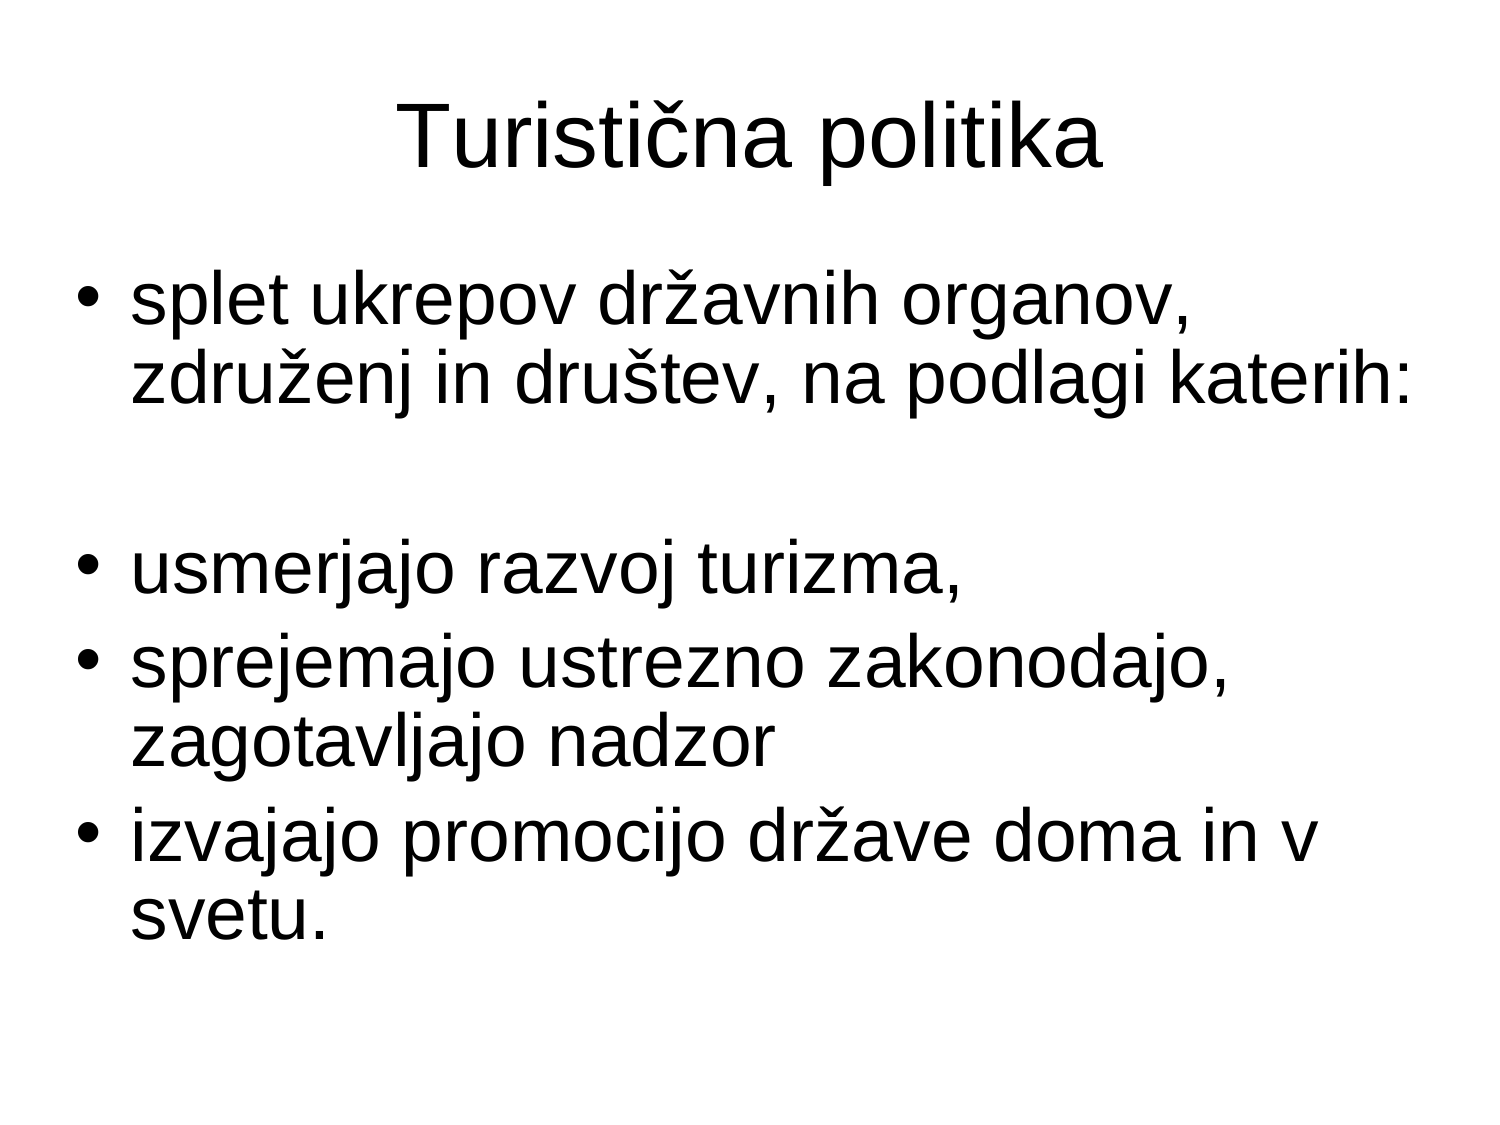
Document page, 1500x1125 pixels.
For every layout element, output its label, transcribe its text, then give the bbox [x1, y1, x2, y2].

list splet ukrepov državnih organov, združenj in društev, na podlagi katerih: usmerjajo razvoj turizma, sprejemajo ustrezno zakonodajo, zagotavljajo nadzor izvajajo promocijo države doma in v svetu. [75, 262, 1425, 991]
title Turistična politika [75, 21, 1425, 257]
